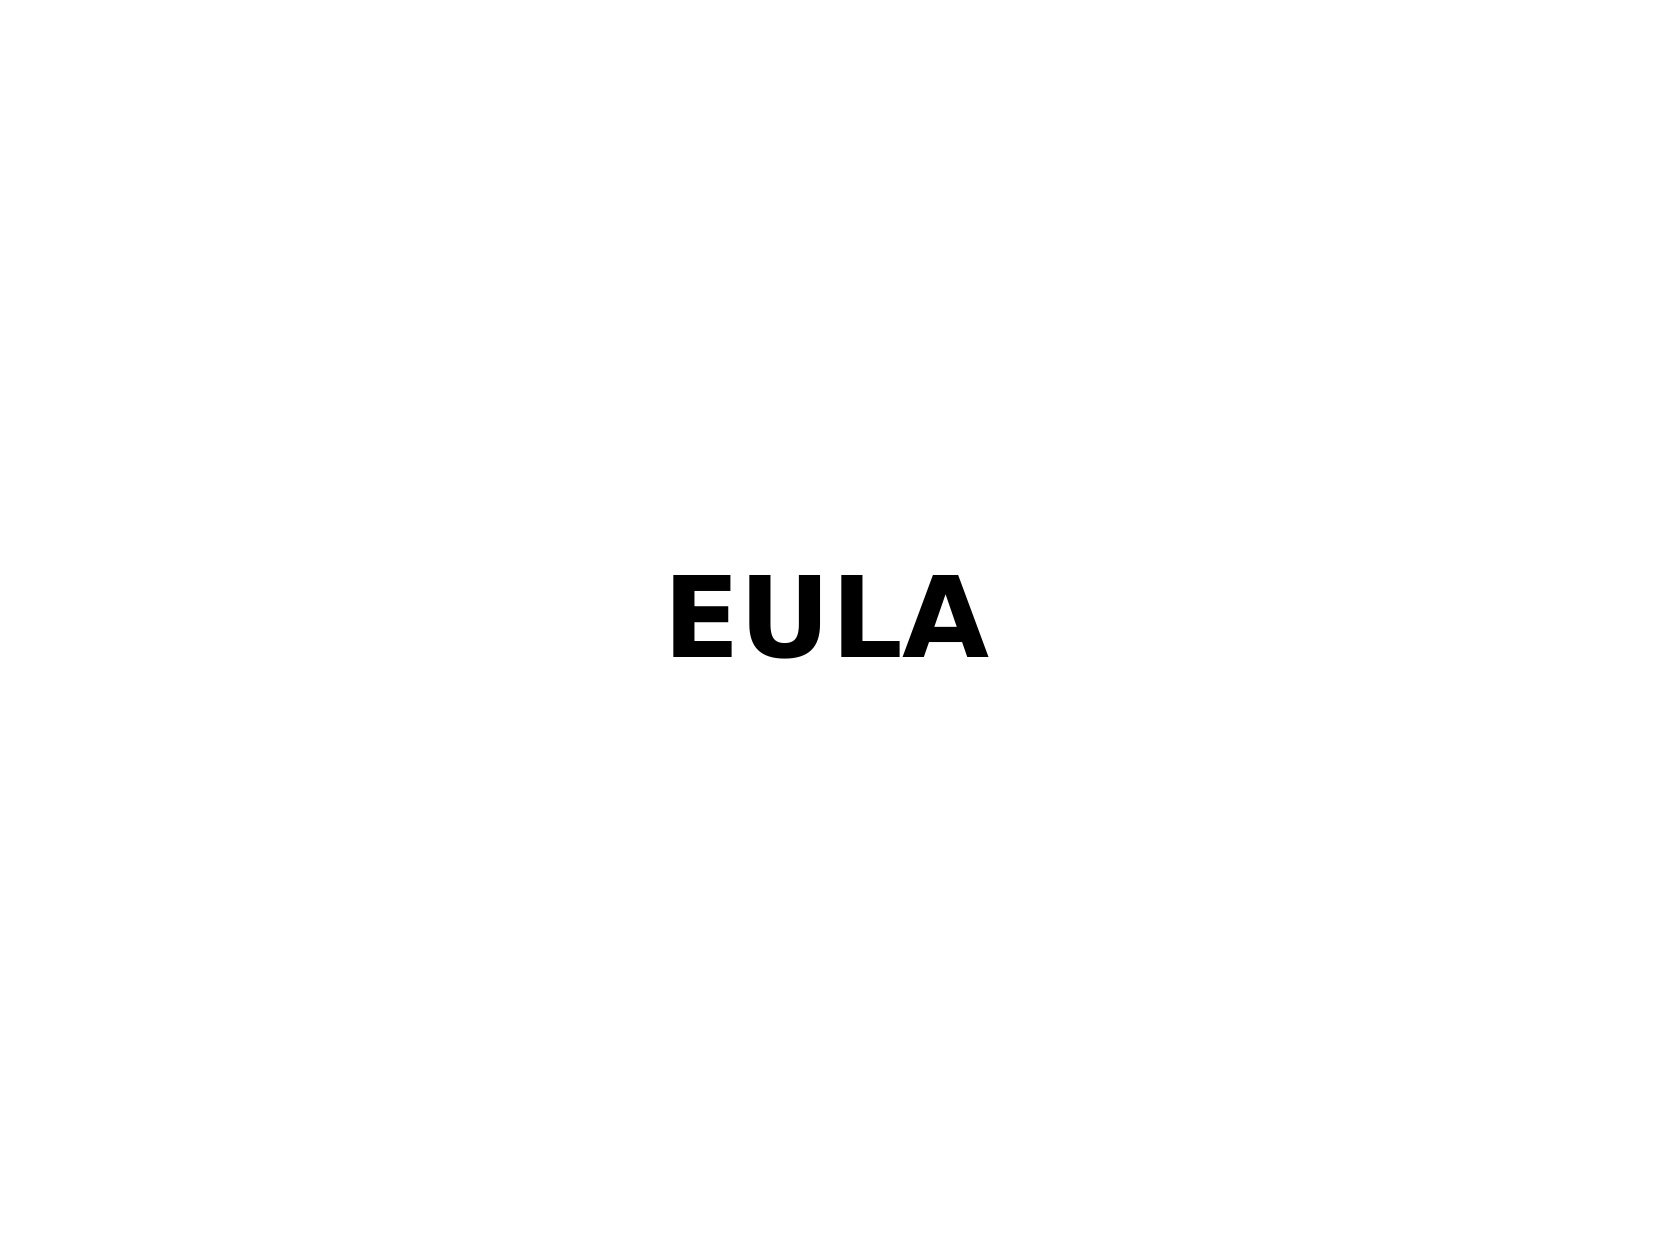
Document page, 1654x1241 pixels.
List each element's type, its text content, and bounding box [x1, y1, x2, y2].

subtitle EULA [0, 0, 1654, 1238]
